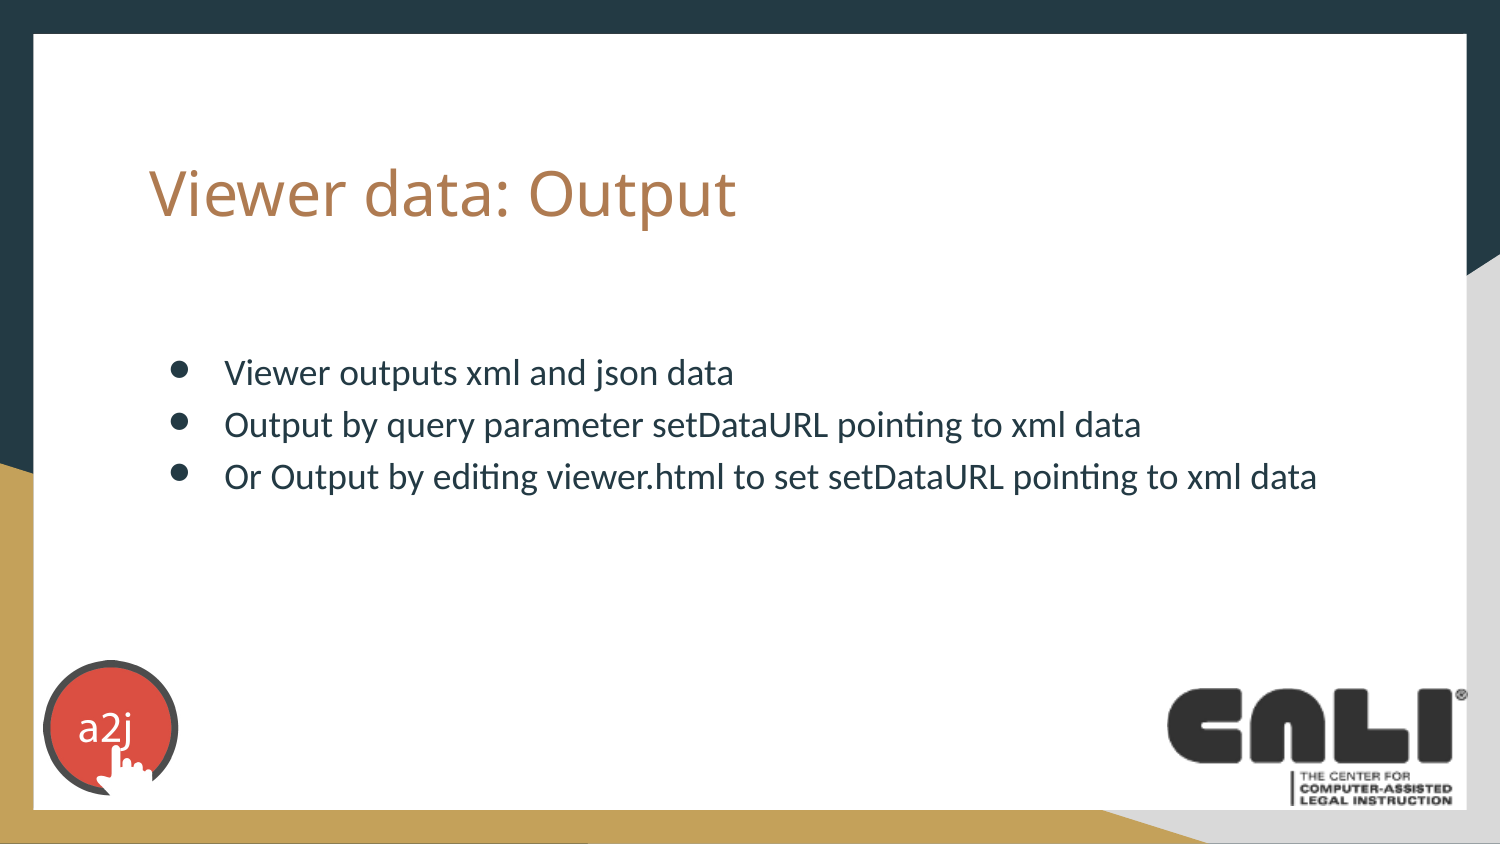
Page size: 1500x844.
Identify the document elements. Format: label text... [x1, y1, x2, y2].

picture [1167, 688, 1468, 806]
list Viewer outputs xml and json data Output by query parameter setDataURL pointing to xml data Or Output by editing viewer.html to set setDataURL pointing to xml data [134, 326, 1366, 729]
picture [43, 660, 182, 806]
title Viewer data: Output [134, 138, 1366, 296]
